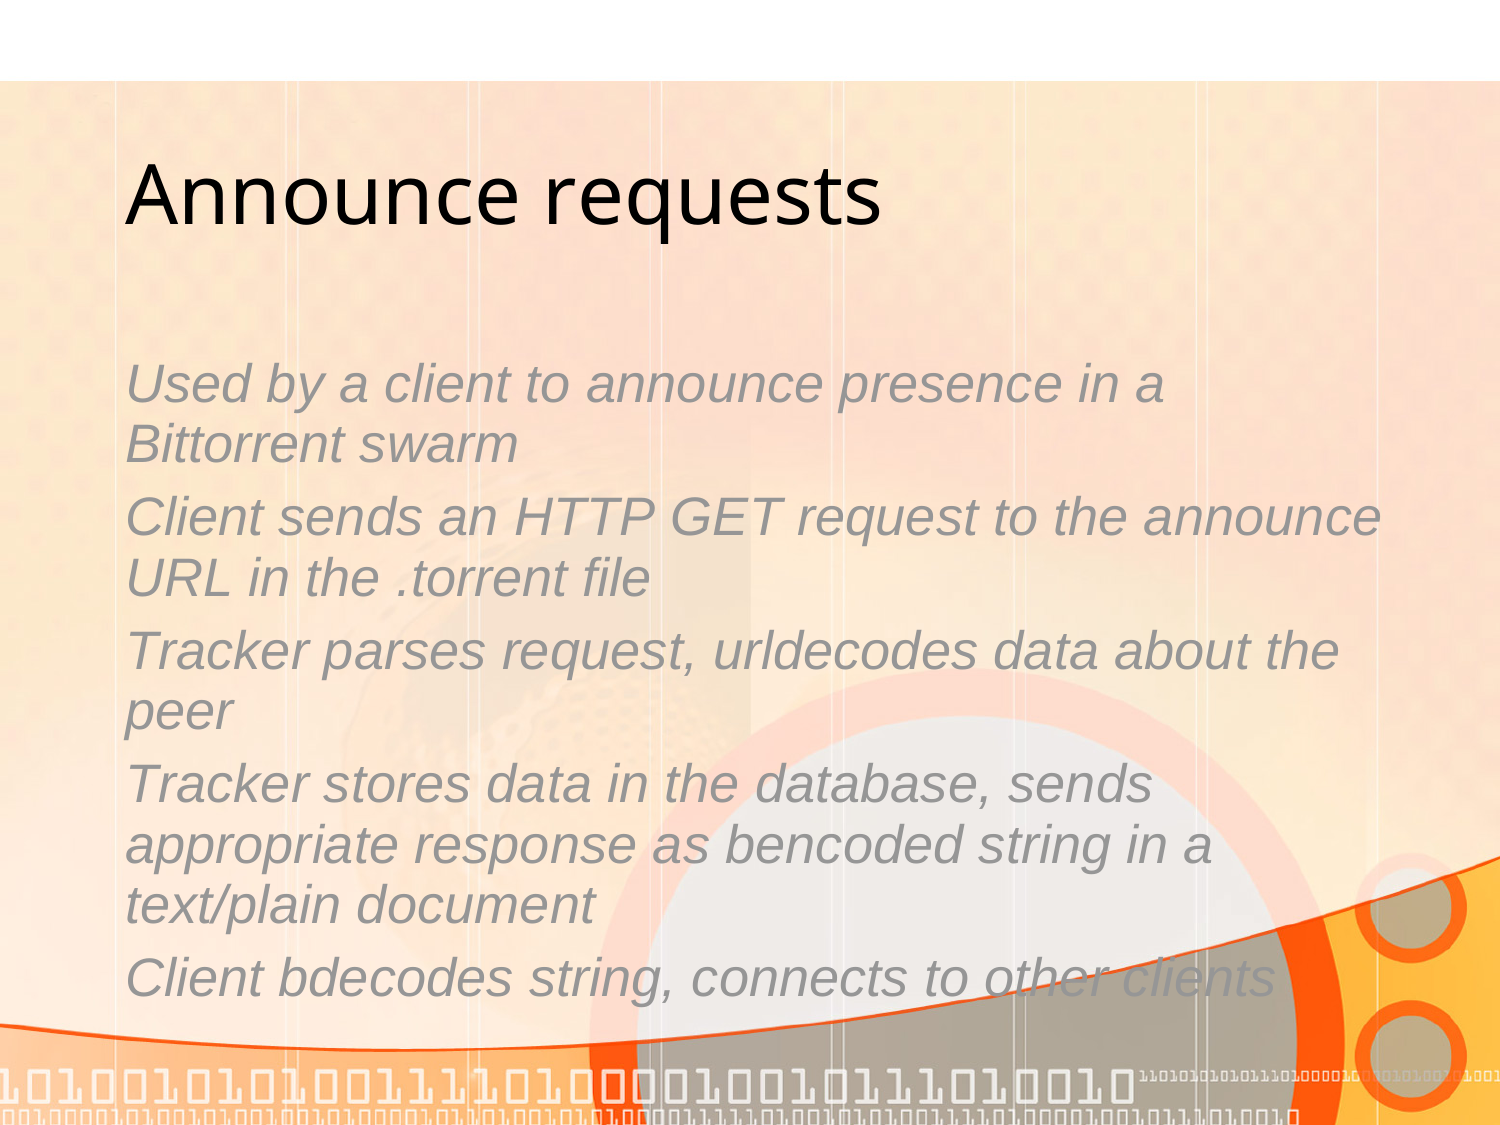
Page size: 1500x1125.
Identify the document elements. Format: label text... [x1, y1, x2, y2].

title Announce requests [125, 84, 1388, 300]
subtitle Used by a client to announce presence in a Bittorrent swarm Client sends an HTTP GET request to the announce URL in the .torrent file Tracker parses request, urldecodes data about the peer Tracker stores data in the database, sends appropriate response as bencoded string in a text/plain document Client bdecodes string, connects to other clients [125, 353, 1388, 1009]
picture [0, 0, 1500, 1125]
